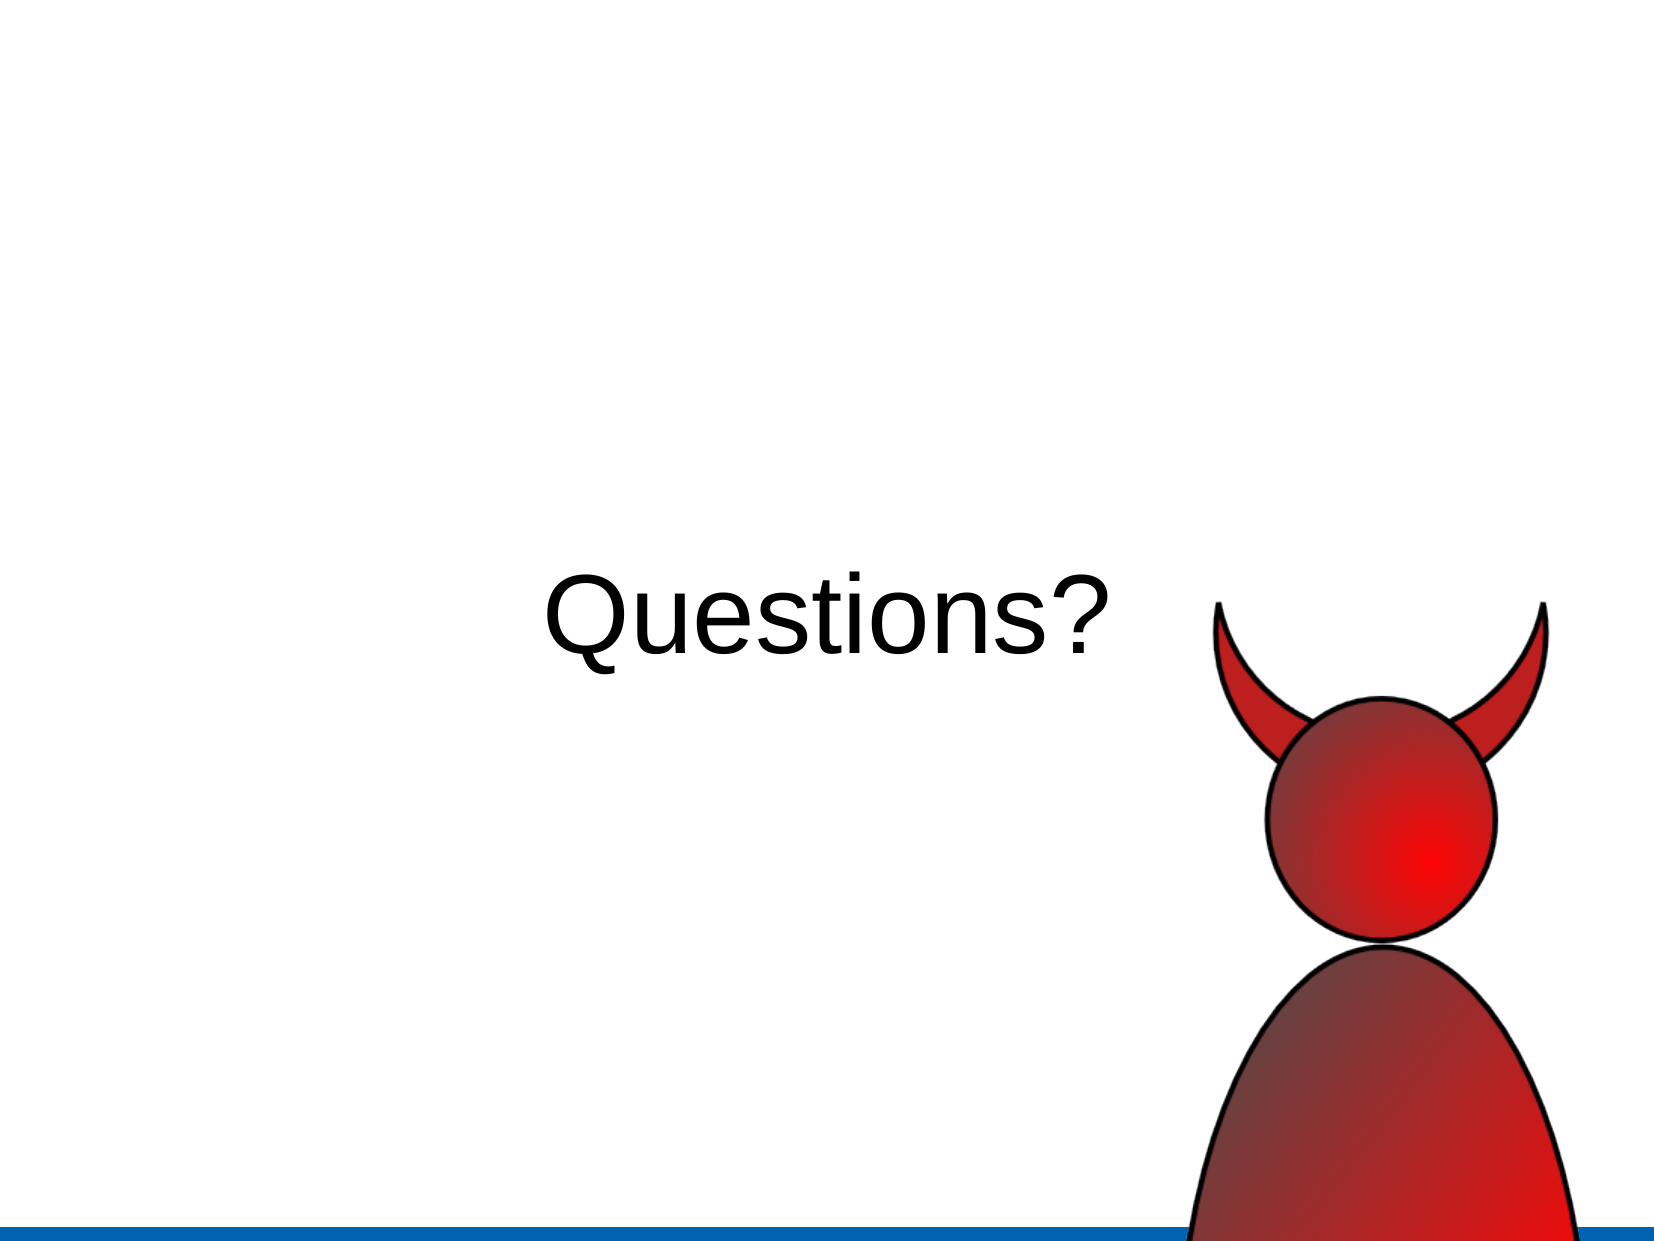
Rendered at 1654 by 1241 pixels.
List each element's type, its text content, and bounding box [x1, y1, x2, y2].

title Questions? [121, 102, 1533, 1127]
picture [1178, 600, 1589, 1241]
